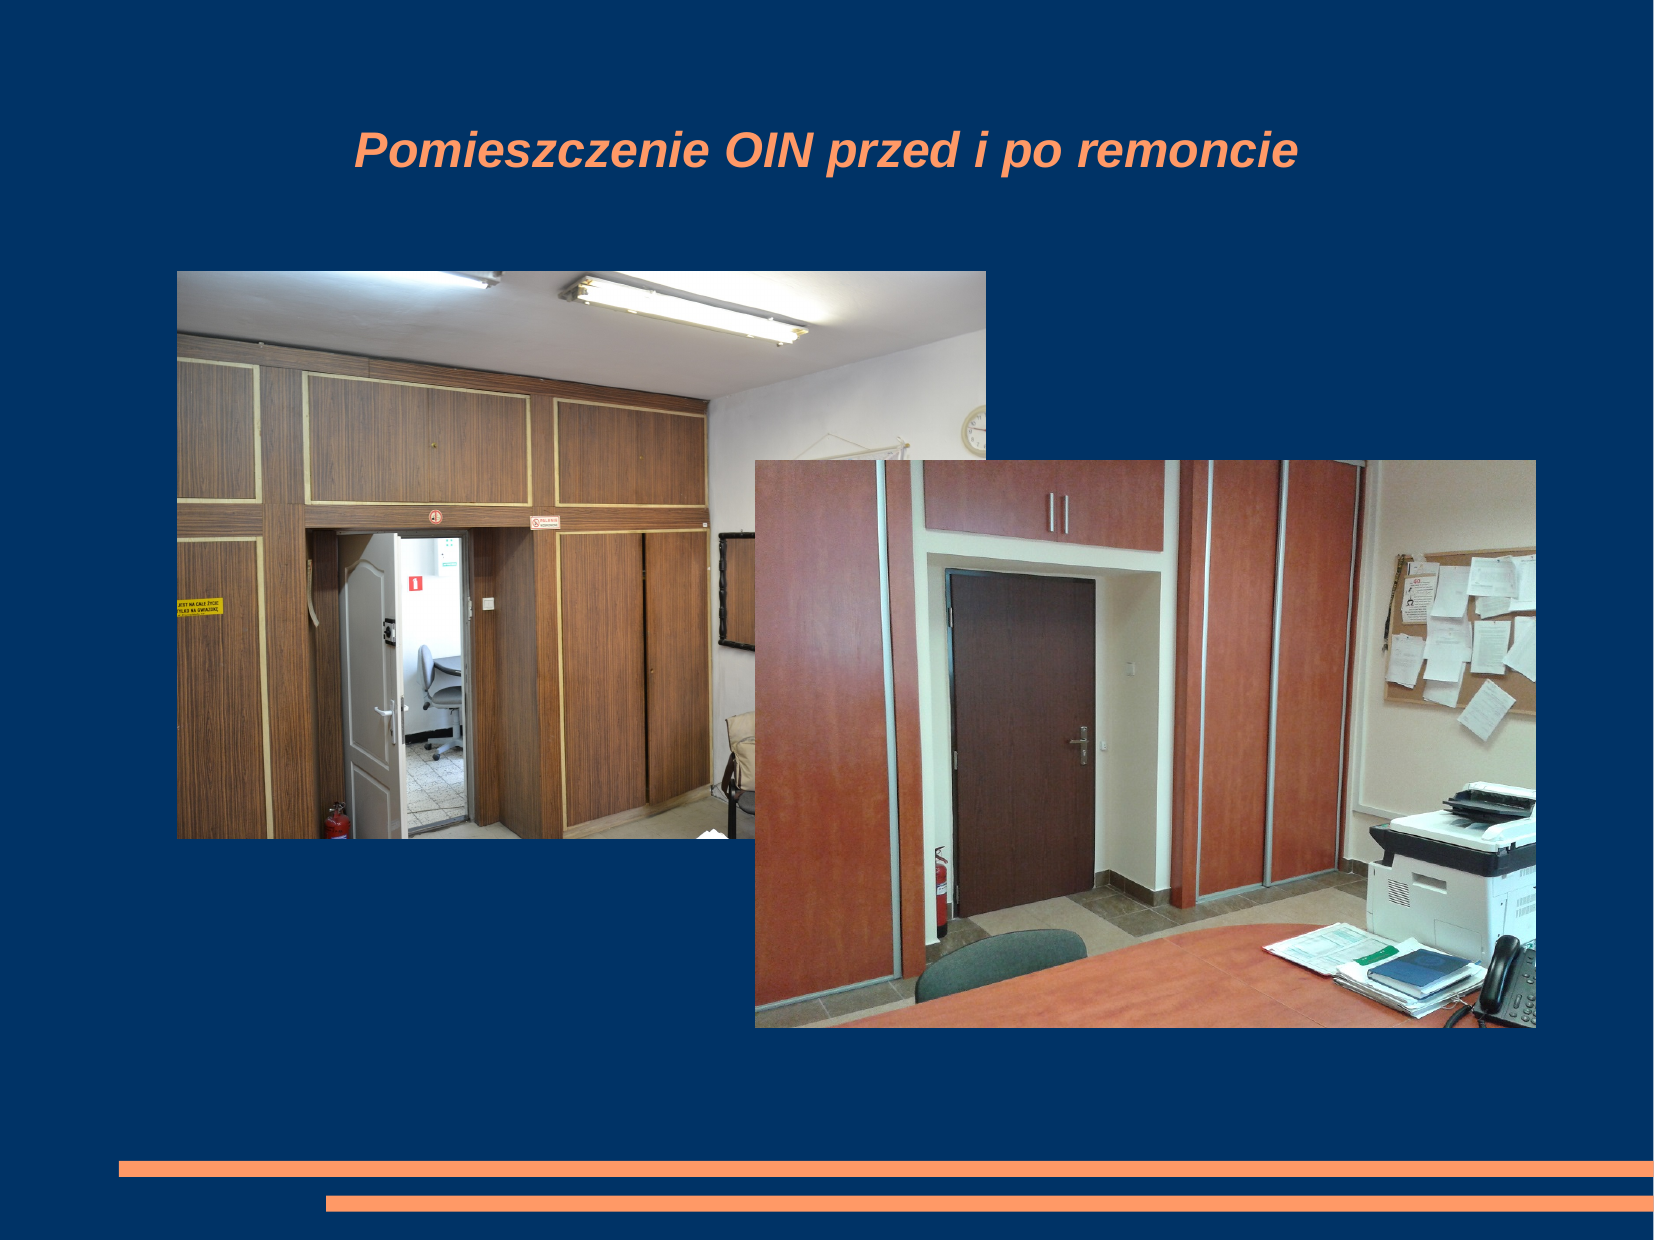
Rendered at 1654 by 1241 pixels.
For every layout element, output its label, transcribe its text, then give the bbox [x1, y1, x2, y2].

picture [177, 271, 1536, 1028]
title Pomieszczenie OIN przed i po remoncie [121, 46, 1534, 254]
